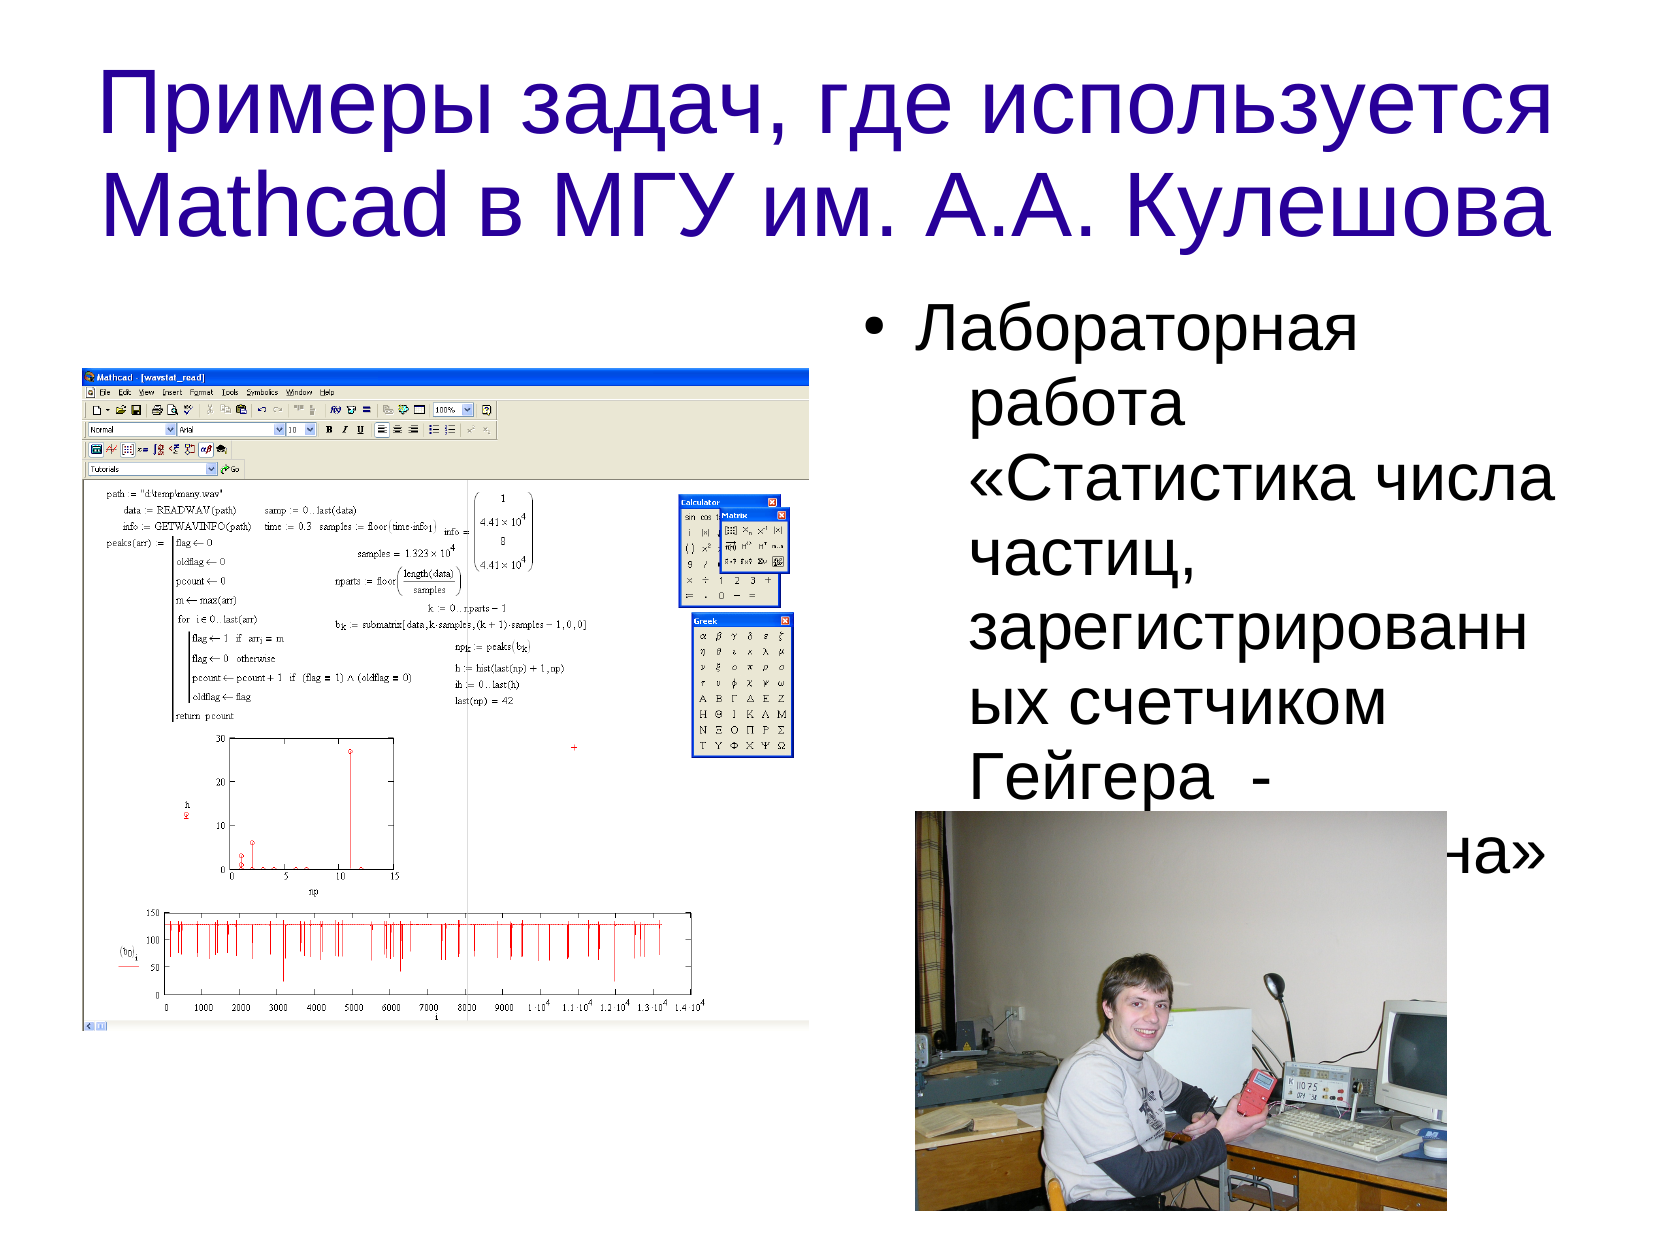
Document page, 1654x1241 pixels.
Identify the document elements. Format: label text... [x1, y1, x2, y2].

title Примеры задач, где используется Mathcad в МГУ им. А.А. Кулешова [82, 39, 1571, 267]
picture [82, 368, 809, 1031]
list Лабораторная работа «Статистика числа частиц, зарегистрированных счетчиком Гейгера - дозиметр «Сосна» [826, 290, 1572, 1109]
picture [915, 811, 1447, 1211]
